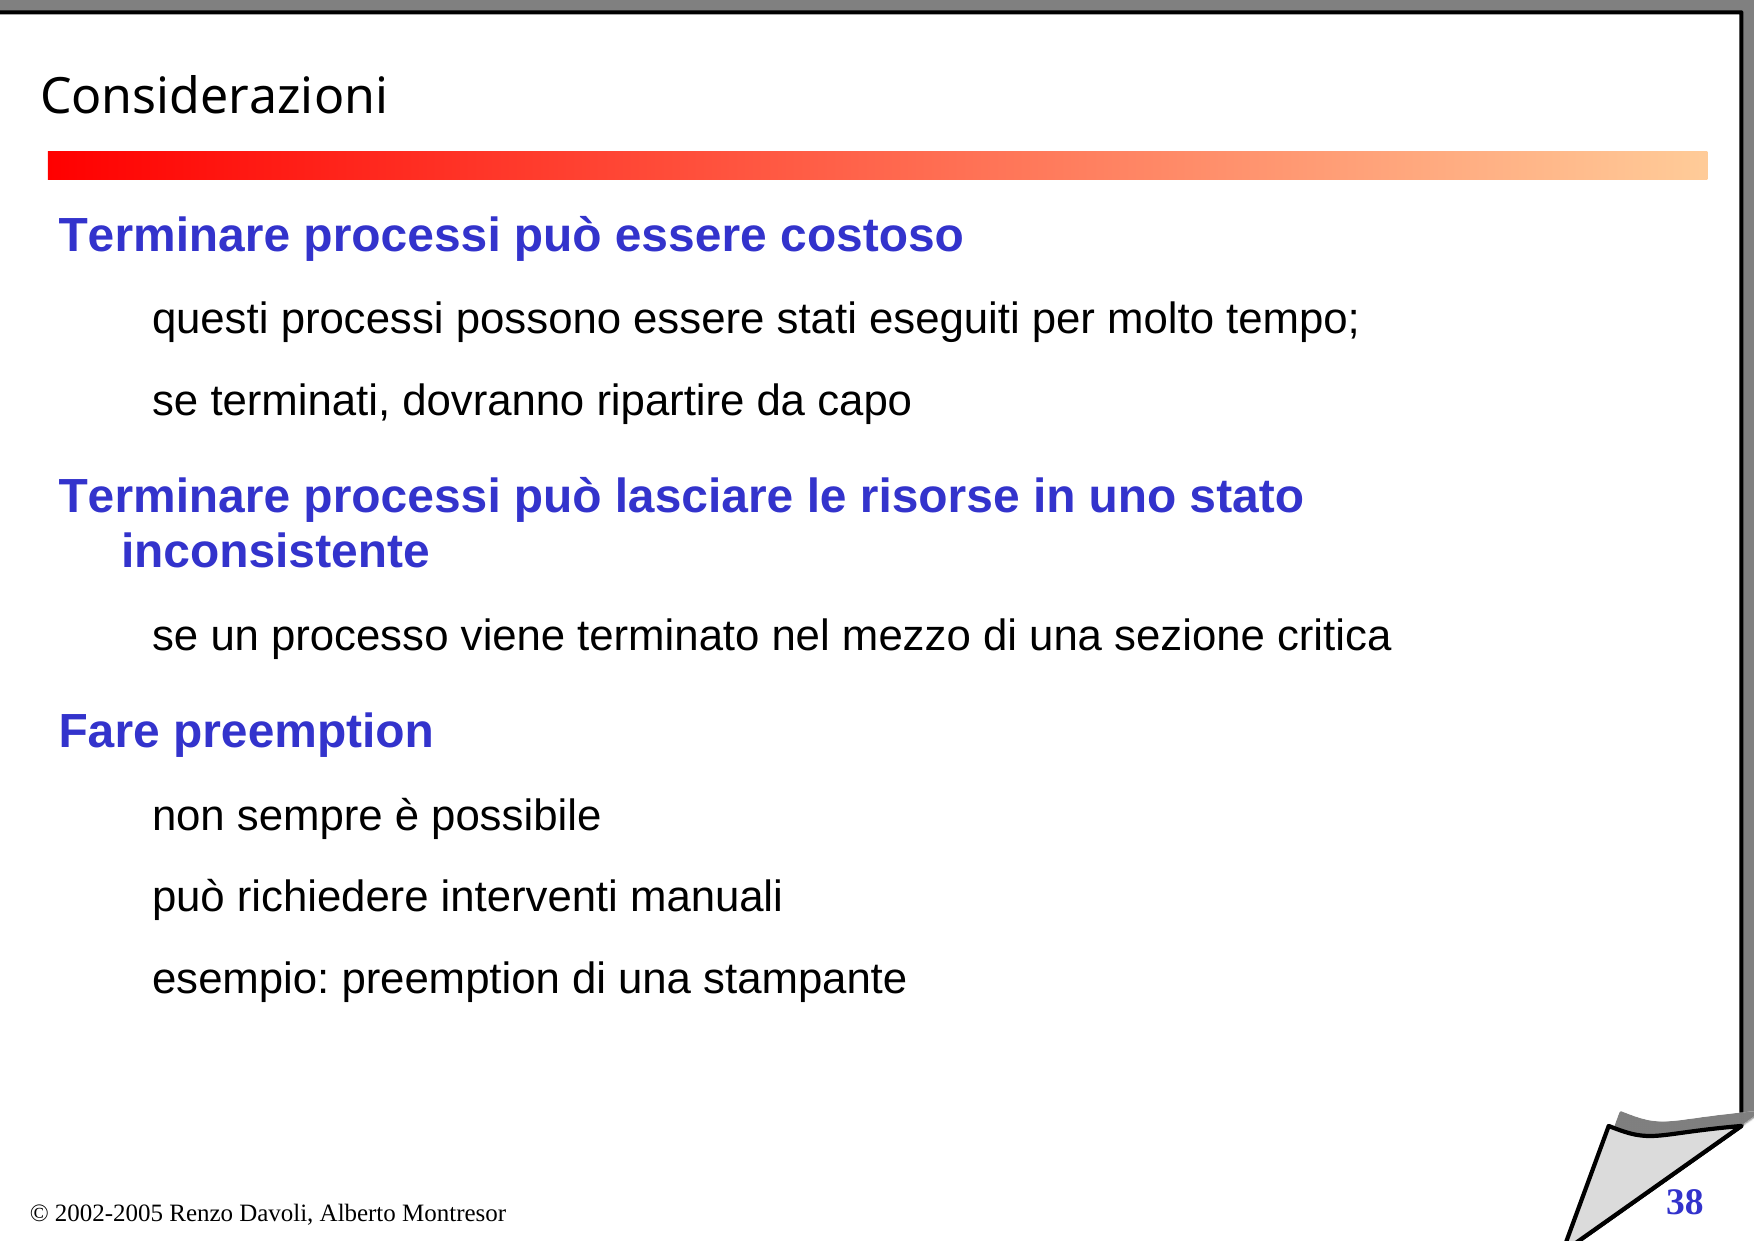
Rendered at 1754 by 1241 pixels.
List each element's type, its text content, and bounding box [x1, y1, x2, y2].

list Terminare processi può essere costoso questi processi possono essere stati eseguiti per molto tempo; se terminati, dovranno ripartire da capo Terminare processi può lasciare le risorse in uno stato inconsistente se un processo viene terminato nel mezzo di una sezione critica Fare preemption non sempre è possibile può richiedere interventi manuali esempio: preemption di una stampante [58, 206, 1696, 1084]
text_box q [750, 152, 754, 179]
title Considerazioni [40, 49, 1714, 144]
